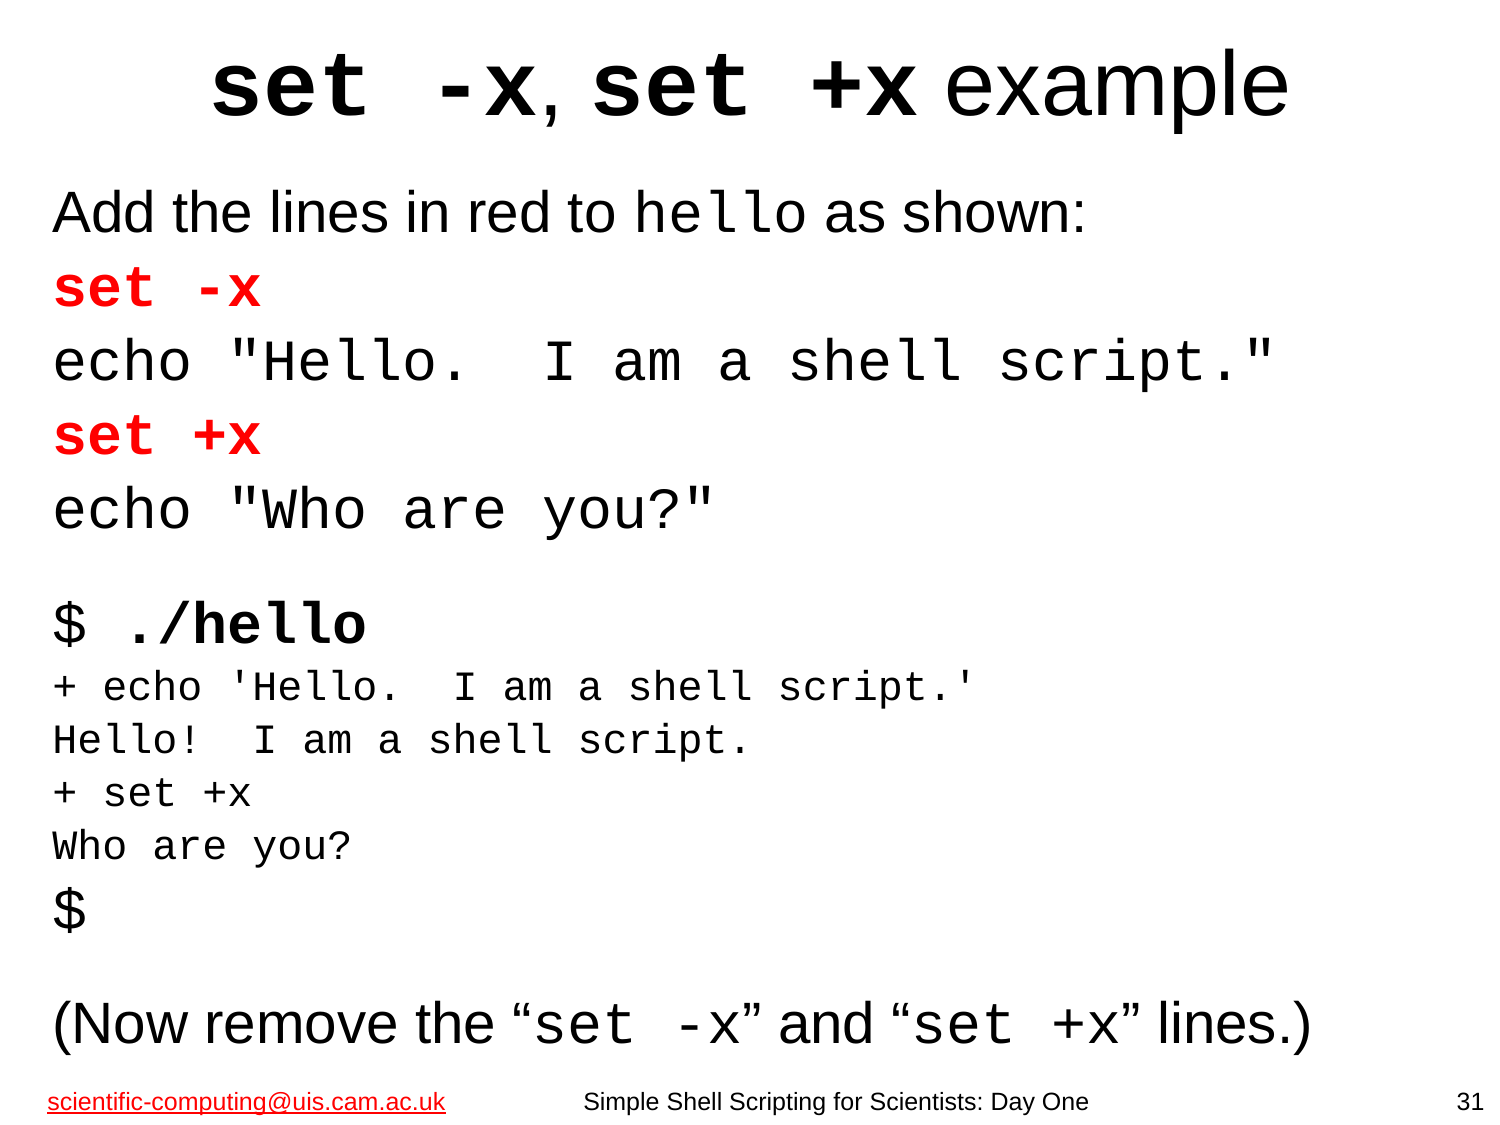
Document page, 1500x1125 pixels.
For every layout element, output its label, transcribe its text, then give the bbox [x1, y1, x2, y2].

list Add the lines in red to hello as shown: set -x echo "Hello. I am a shell script." set +x echo "Who are you?" $ ./hello + echo 'Hello. I am a shell script.' Hello! I am a shell script. + set +x Who are you? $ (Now remove the “set -x” and “set +x” lines.) [37, 162, 1463, 1075]
title set -x, set +x example [50, 24, 1450, 151]
